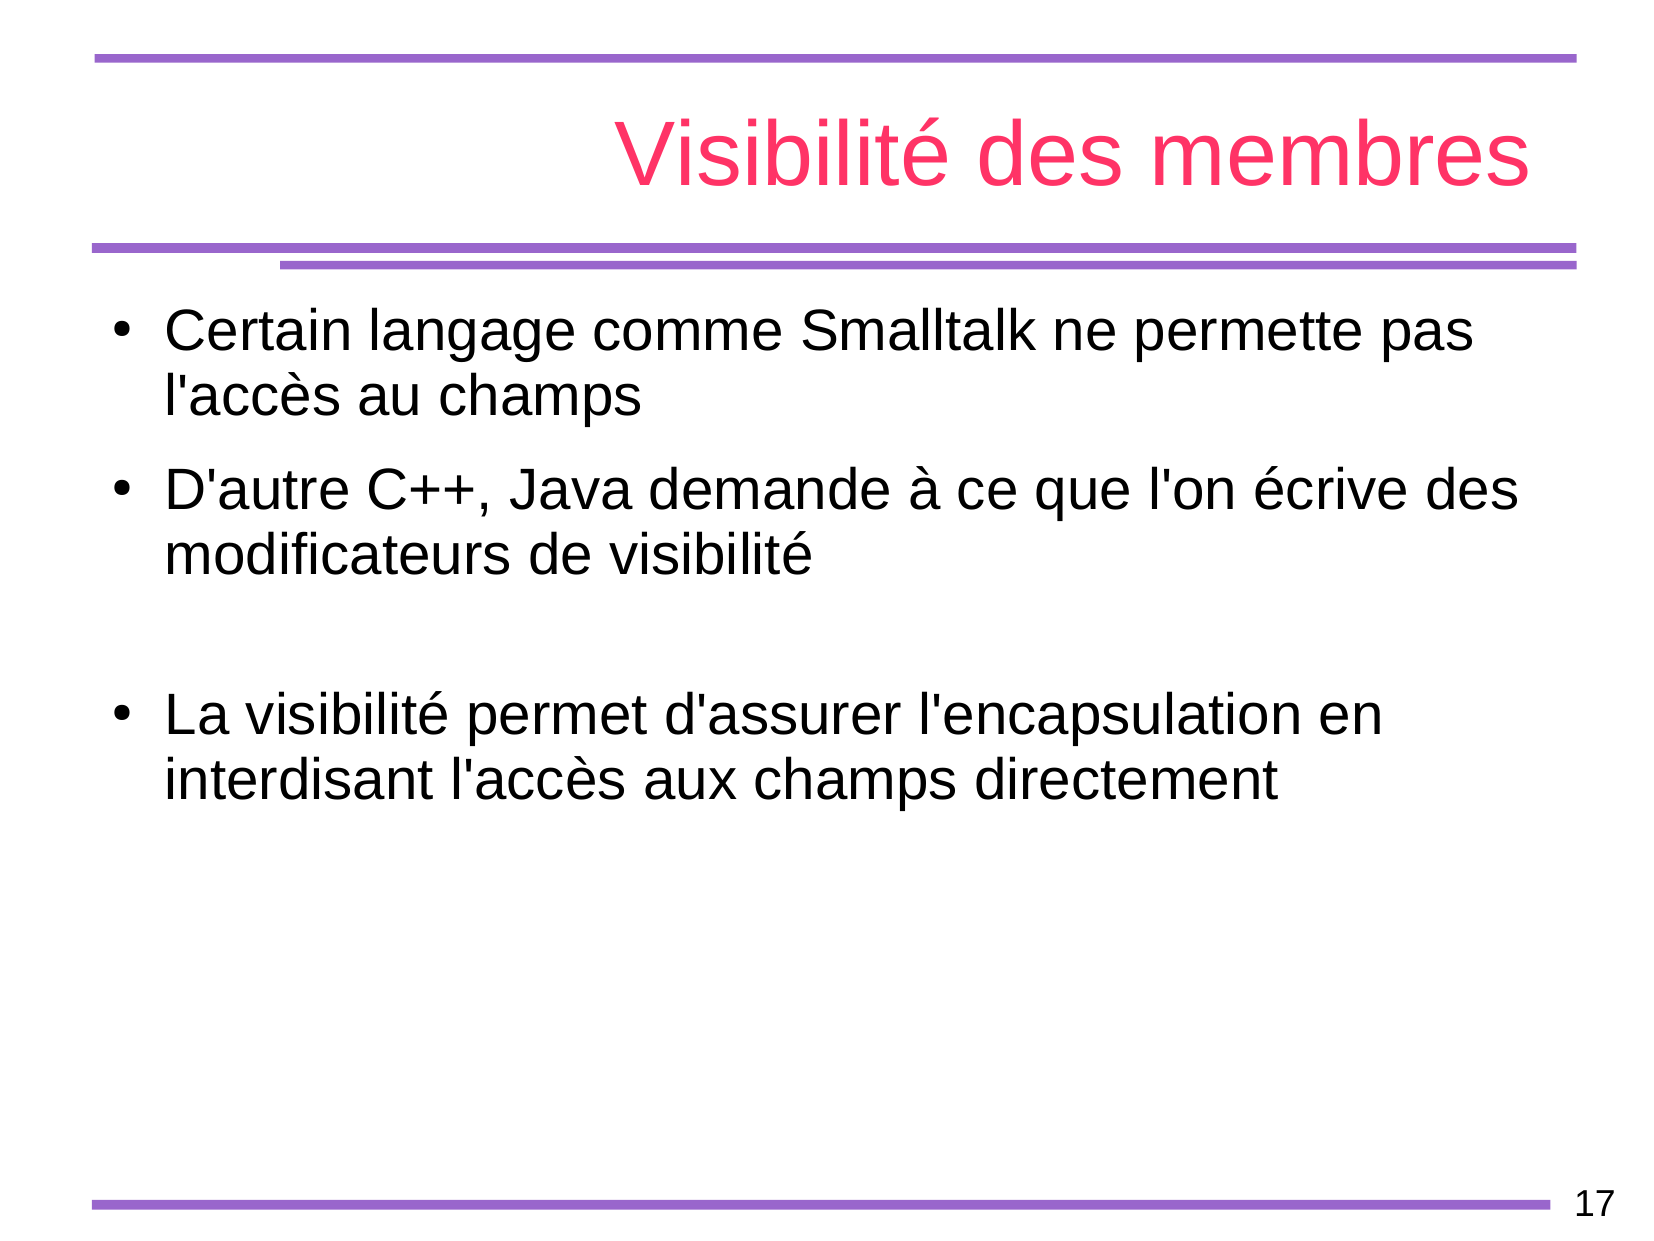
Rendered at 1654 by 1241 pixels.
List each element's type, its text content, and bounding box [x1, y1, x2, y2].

title Visibilité des membres [121, 49, 1534, 257]
list Certain langage comme Smalltalk ne permette pas l'accès au champs D'autre C++, Java demande à ce que l'on écrive des modificateurs de visibilité La visibilité permet d'assurer l'encapsulation en interdisant l'accès aux champs directement [93, 297, 1560, 1099]
